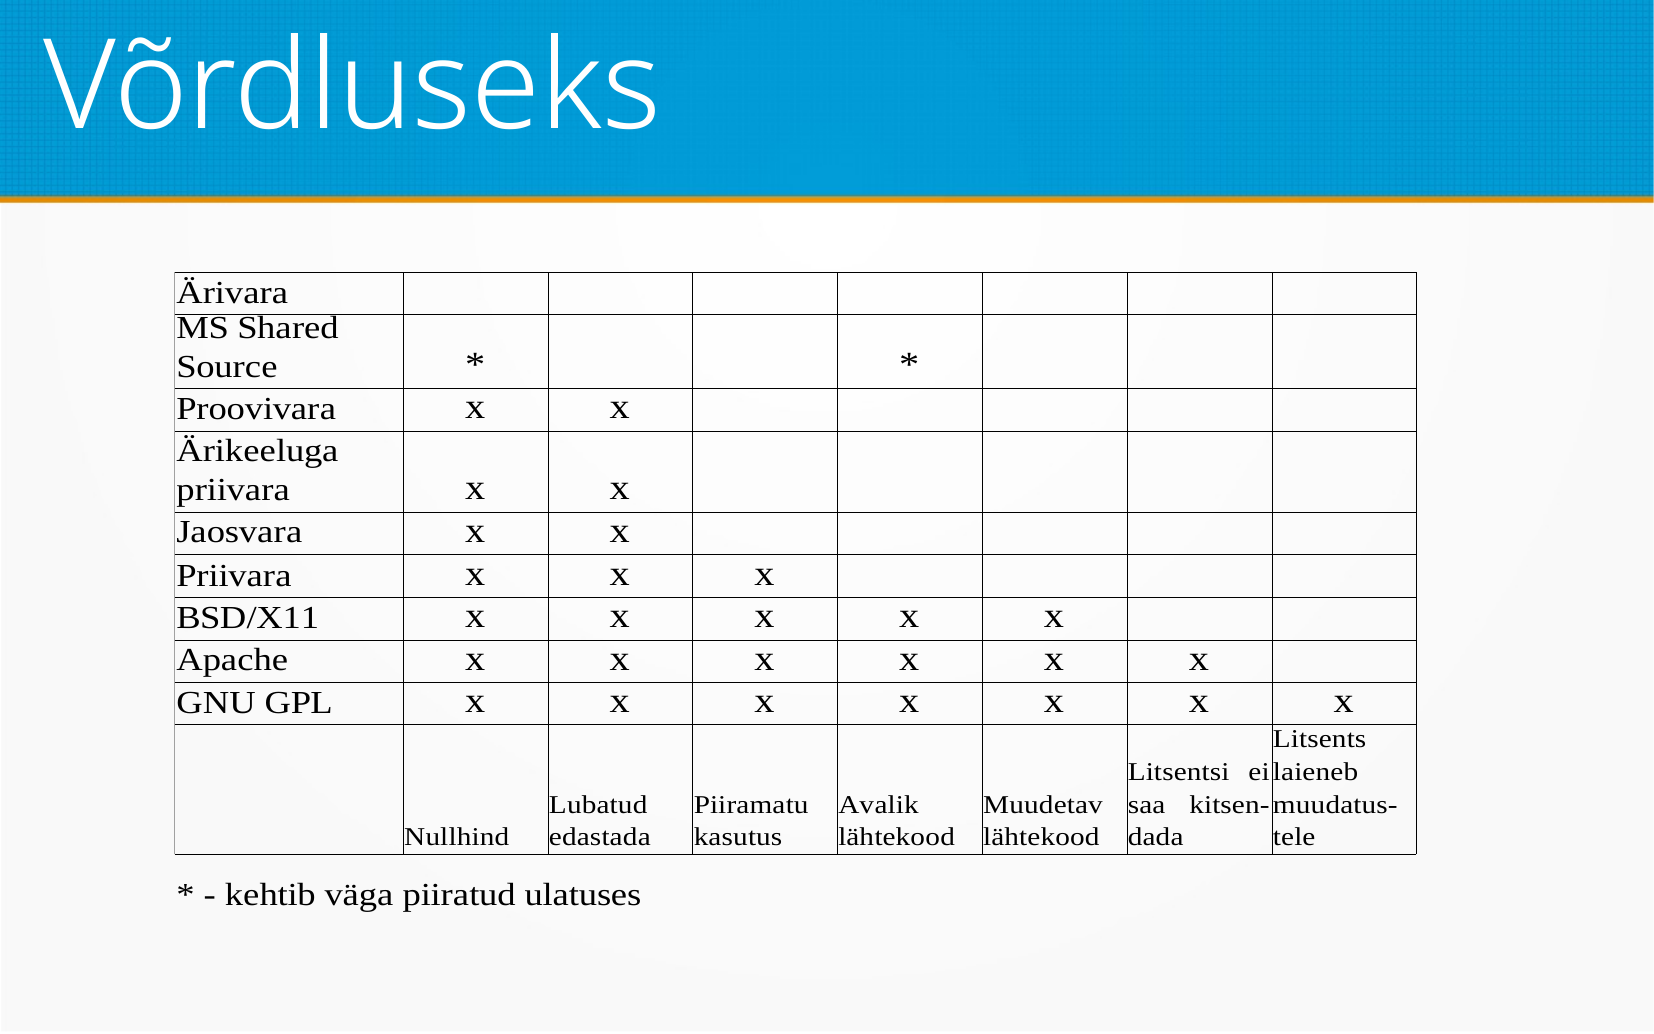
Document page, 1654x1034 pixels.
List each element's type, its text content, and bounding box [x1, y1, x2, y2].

picture [0, 195, 1654, 1034]
title Võrdluseks [43, 0, 1619, 166]
chart [174, 271, 1536, 957]
